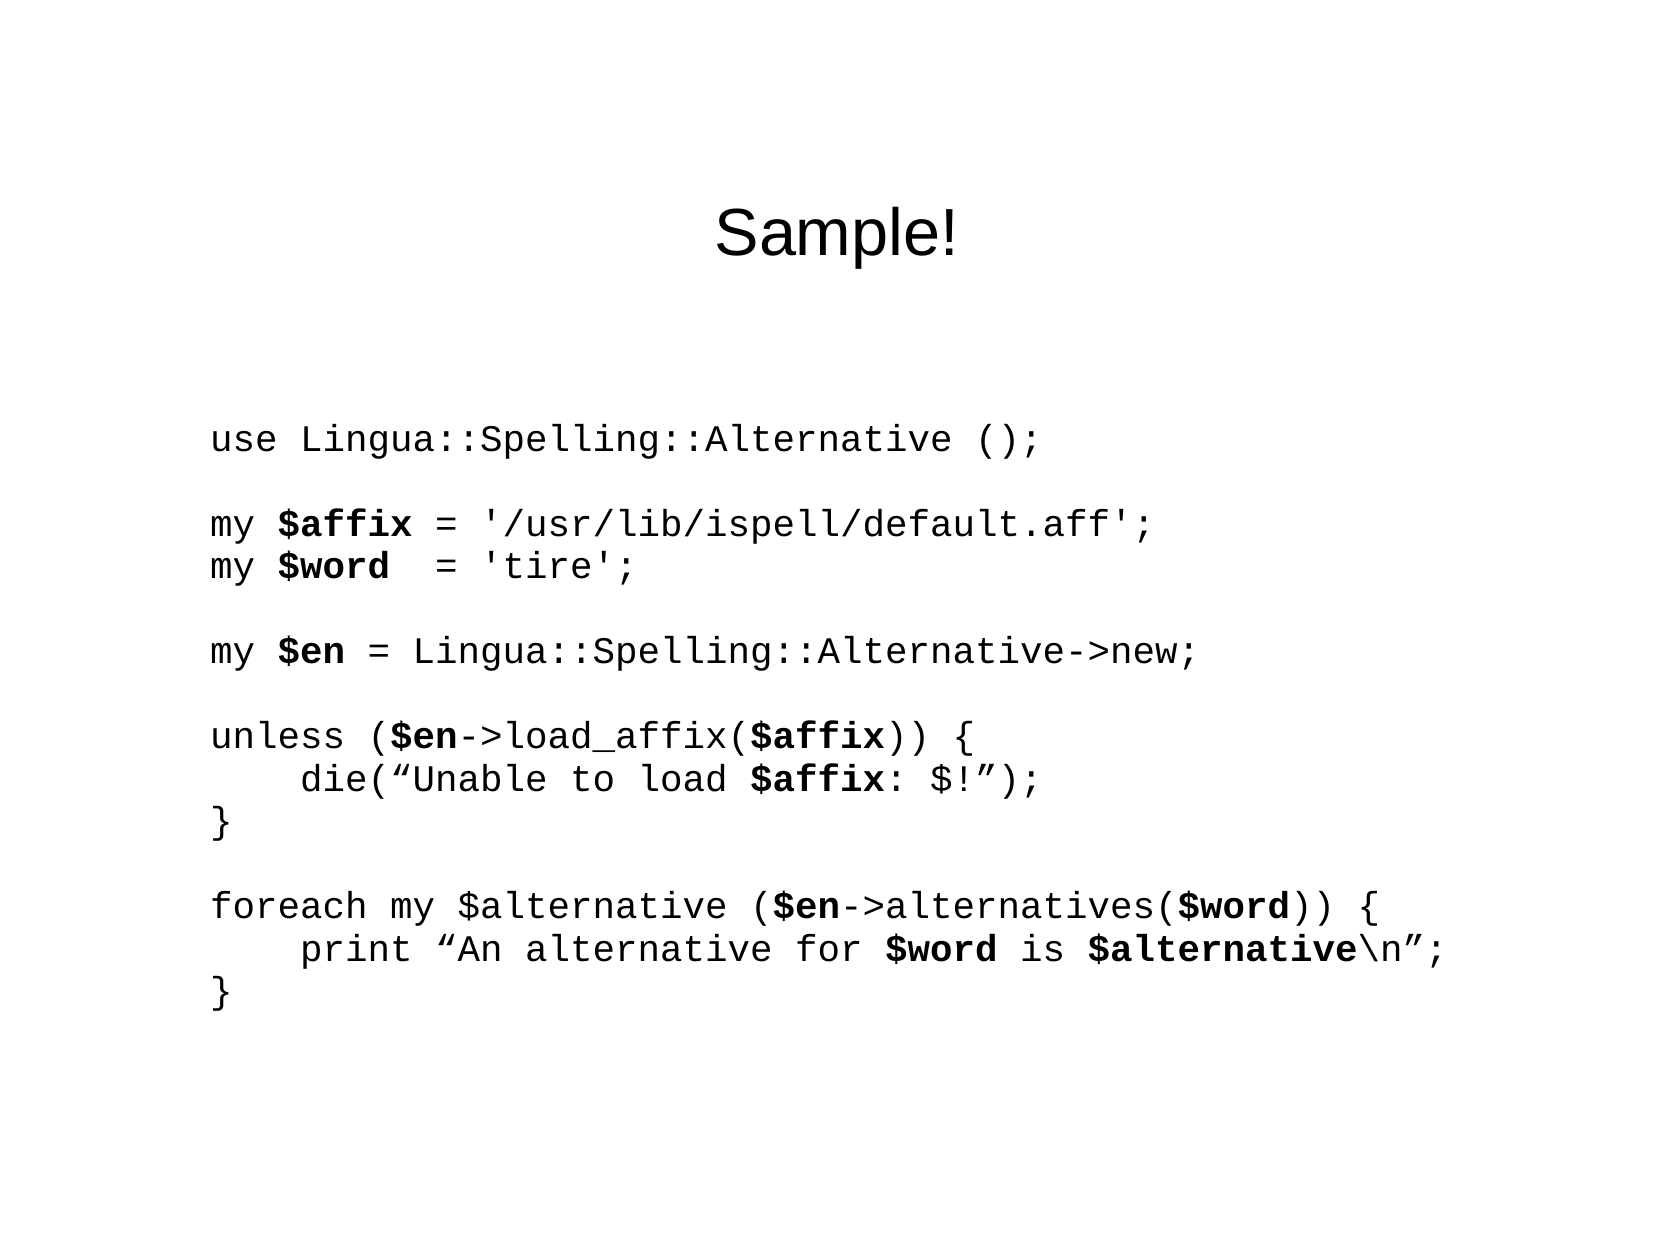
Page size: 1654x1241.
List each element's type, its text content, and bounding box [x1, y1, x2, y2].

text_box Sample! [699, 187, 976, 278]
text_box use Lingua::Spelling::Alternative (); my $affix = '/usr/lib/ispell/default.aff'; my $word = 'tire'; my $en = Lingua::Spelling::Alternative->new; unless ($en->load_affix($affix)) { die(“Unable to load $affix: $!”); } foreach my $alternative ($en->alternatives($word)) { print “An alternative for $word is $alternative\n”; } [195, 412, 1463, 1023]
